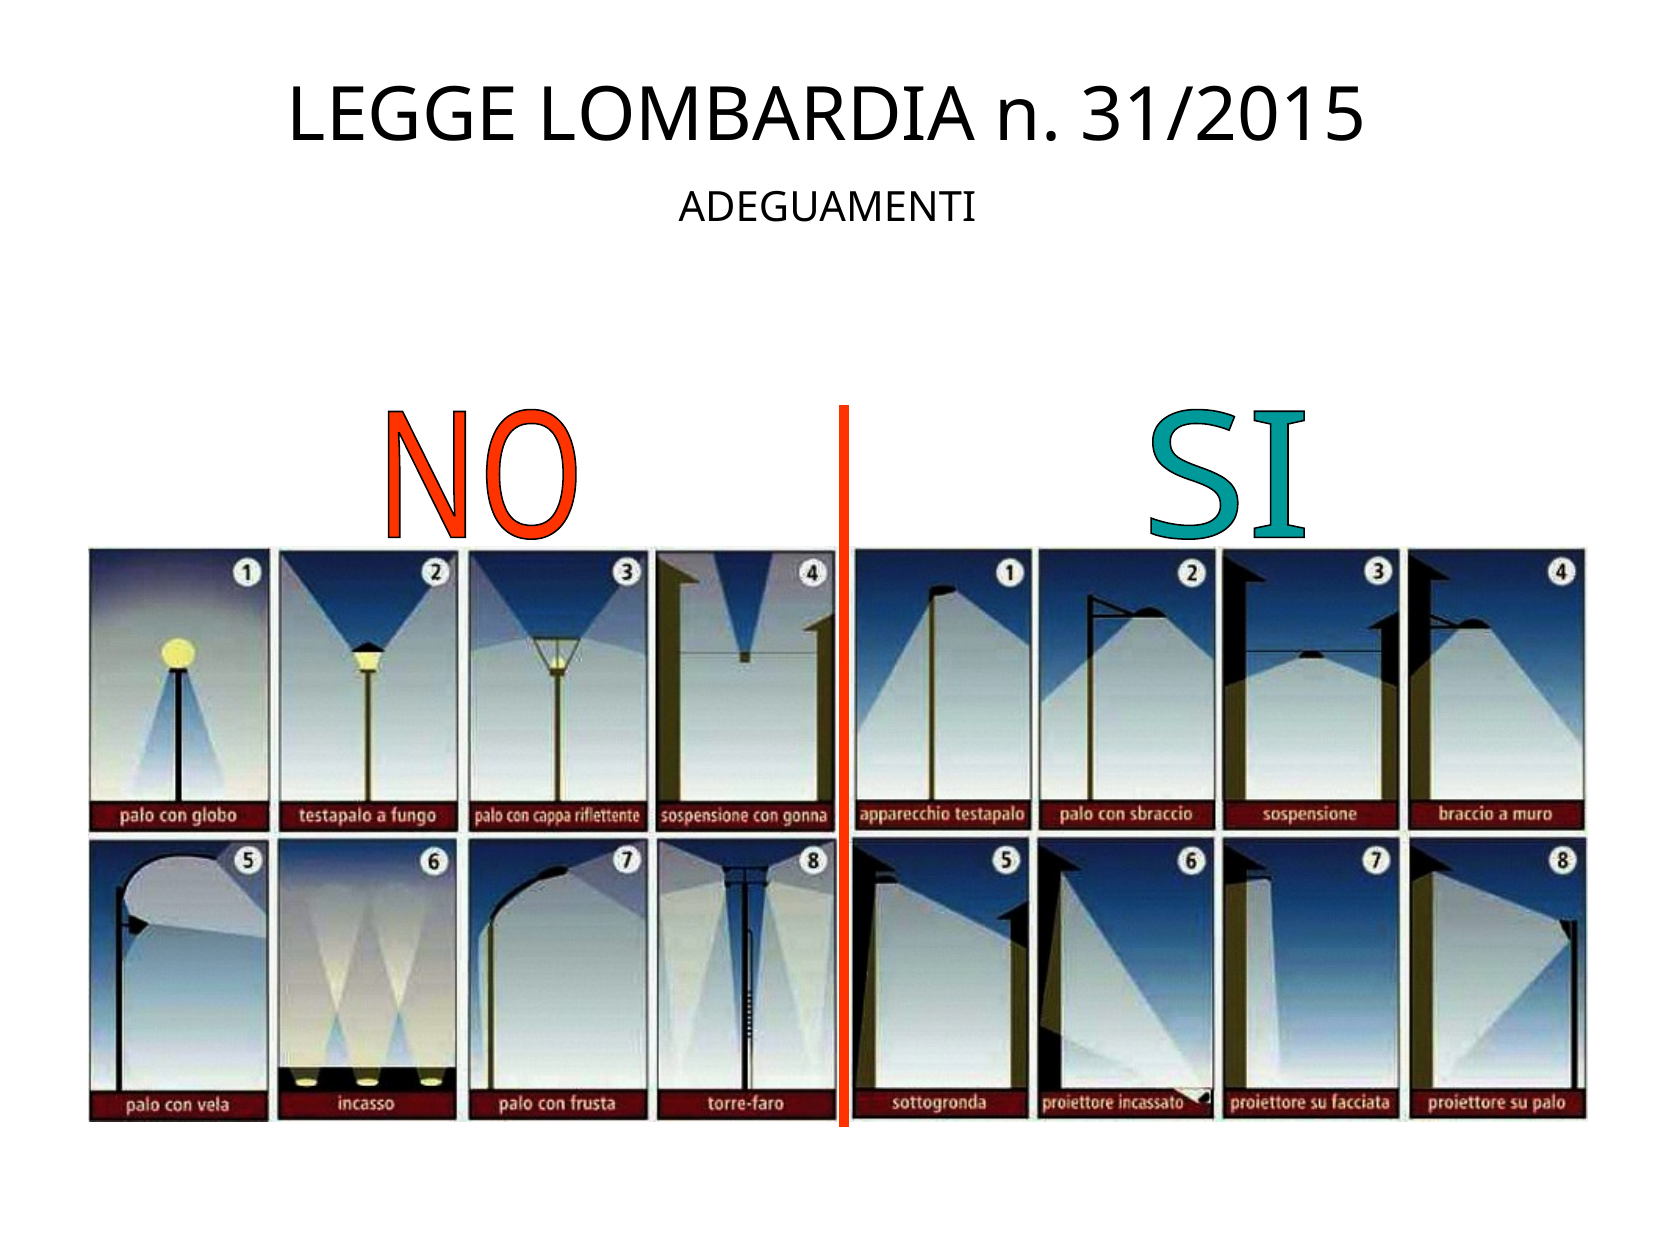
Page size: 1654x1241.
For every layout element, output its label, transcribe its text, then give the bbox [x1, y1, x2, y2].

text_box SI [1254, 411, 1305, 538]
text_box ADEGUAMENTI [297, 172, 1359, 238]
text_box NO [388, 411, 466, 538]
title LEGGE LOMBARDIA n. 31/2015 [124, 44, 1530, 176]
picture [849, 546, 1588, 1123]
text_box NO [486, 409, 576, 540]
picture [88, 546, 839, 1123]
text_box SI [1151, 409, 1238, 540]
